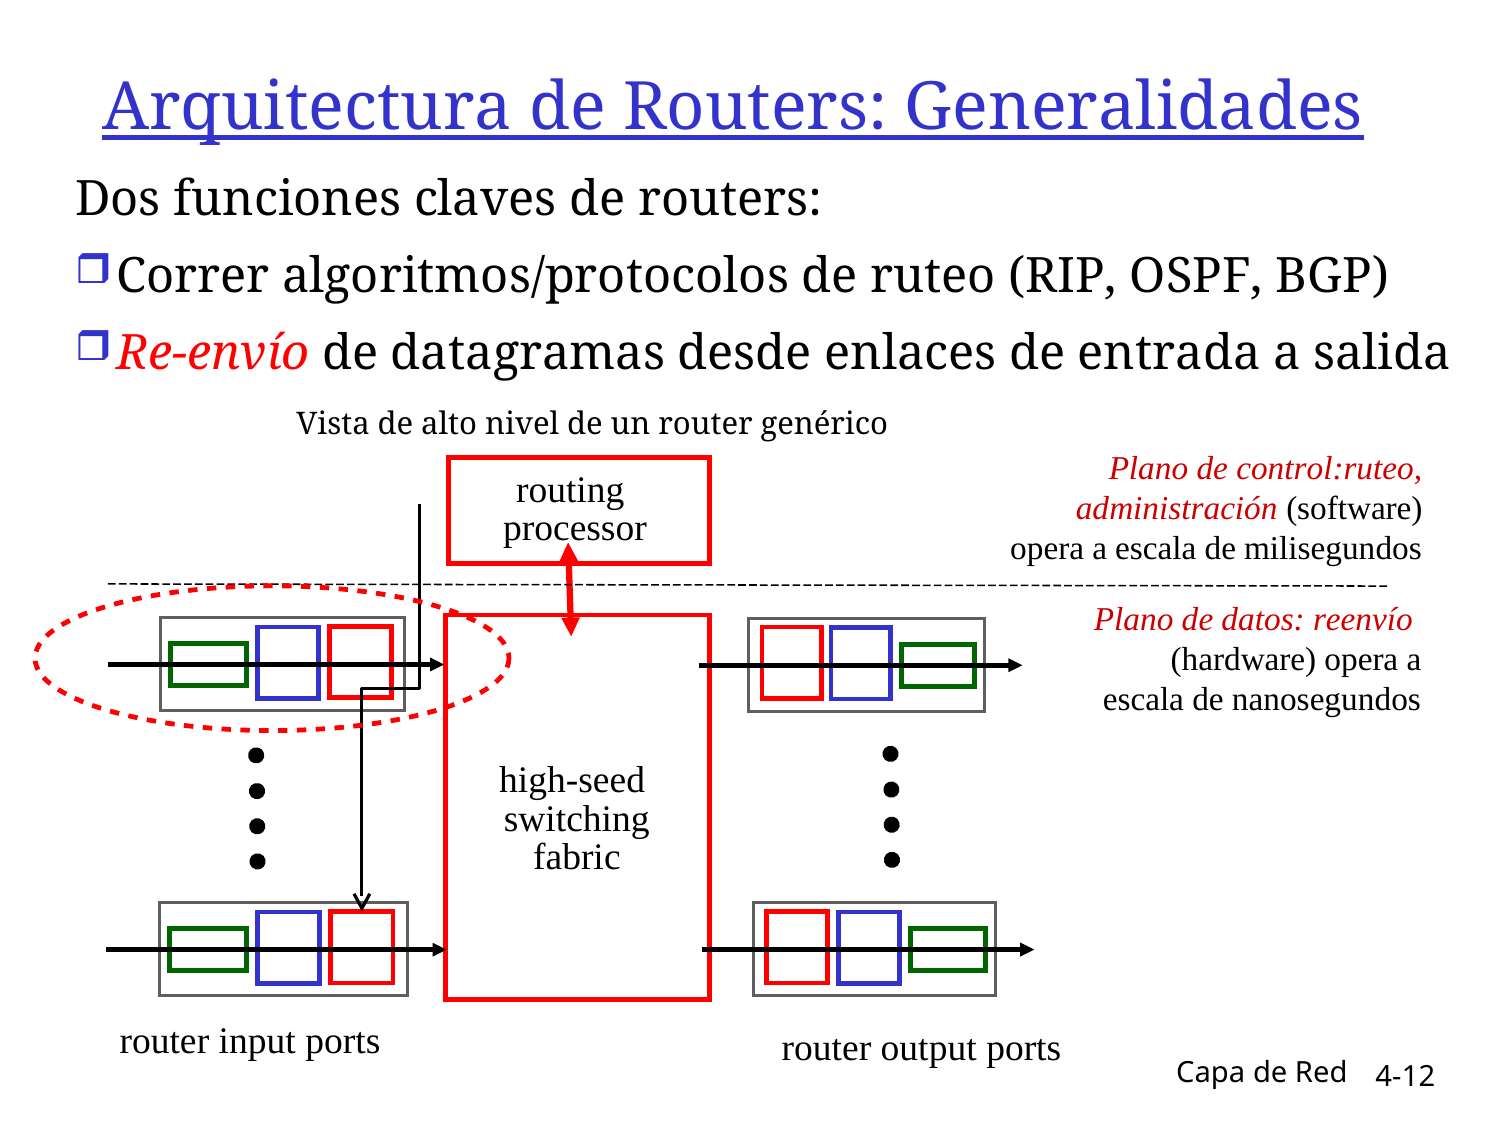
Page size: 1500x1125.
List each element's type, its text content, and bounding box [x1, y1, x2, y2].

text_box [884, 782, 899, 797]
text_box [363, 692, 405, 711]
text_box [753, 952, 996, 996]
list Vista de alto nivel de un router genérico [281, 396, 917, 458]
text_box [883, 746, 898, 761]
text_box router input ports [104, 1008, 396, 1070]
text_box high-seed switching fabric [484, 754, 670, 885]
text_box [250, 819, 265, 834]
text_box [159, 902, 408, 947]
text_box [160, 617, 405, 662]
title Arquitectura de Routers: Generalidades [87, 23, 1426, 163]
text_box [160, 667, 405, 711]
text_box router output ports [766, 1015, 1077, 1076]
text_box [748, 668, 985, 712]
text_box [884, 817, 899, 832]
text_box routing processor [488, 464, 662, 557]
text_box [445, 615, 710, 1000]
text_box [250, 854, 265, 869]
text_box [249, 784, 265, 799]
text_box [159, 952, 408, 996]
text_box Plano de control:ruteo, administración (software) opera a escala de milisegundos [964, 438, 1438, 574]
text_box [753, 902, 996, 947]
text_box [748, 618, 985, 663]
text_box [249, 748, 264, 763]
text_box [448, 458, 710, 564]
text_box Plano de datos: reenvío (hardware) opera a escala de nanosegundos [1077, 589, 1437, 726]
text_box [884, 852, 900, 867]
list Dos funciones claves de routers: Correr algoritmos/protocolos de ruteo (RIP, OSPF, BGP) Re-envío de datagramas desde enlaces de entrada a salida [75, 163, 1463, 398]
